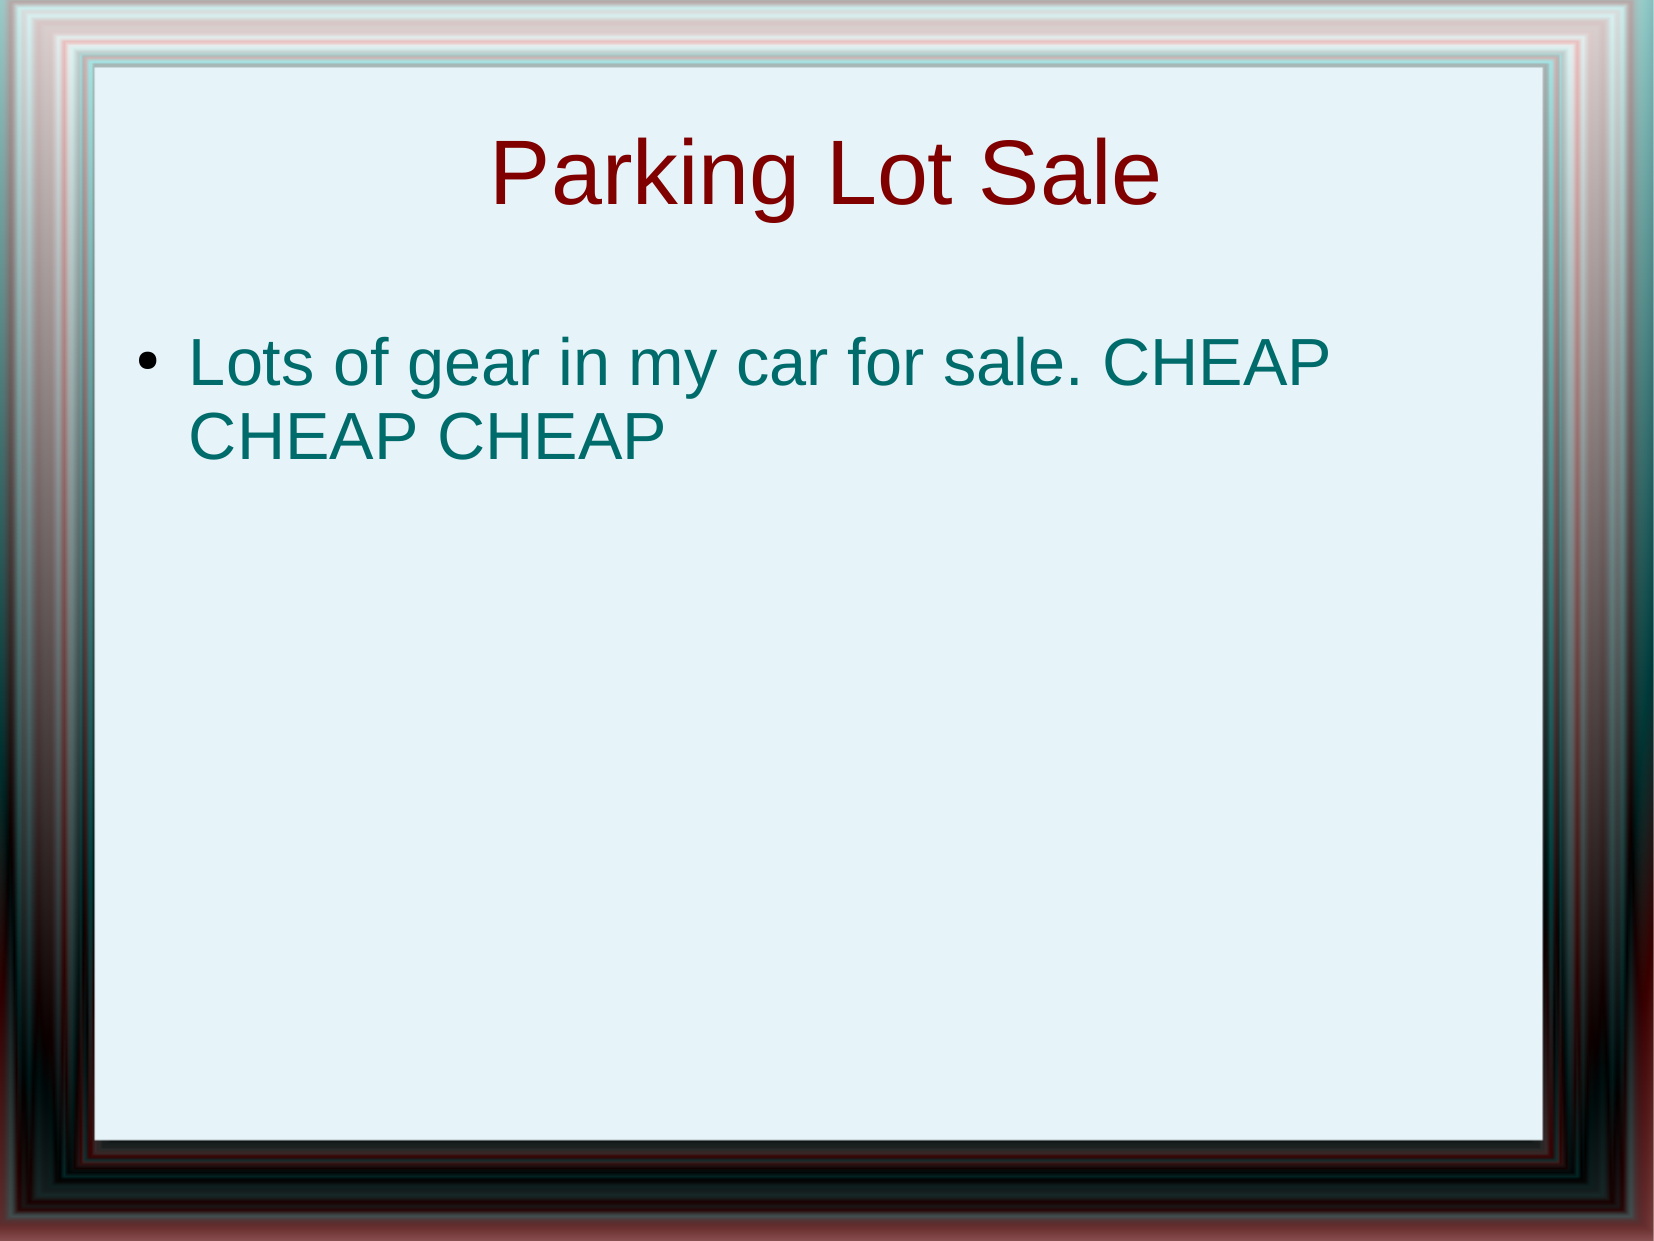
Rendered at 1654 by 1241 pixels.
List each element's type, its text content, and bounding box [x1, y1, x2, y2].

title Parking Lot Sale [118, 95, 1536, 250]
list Lots of gear in my car for sale. CHEAP CHEAP CHEAP [118, 324, 1506, 1129]
picture [0, 0, 1654, 1241]
